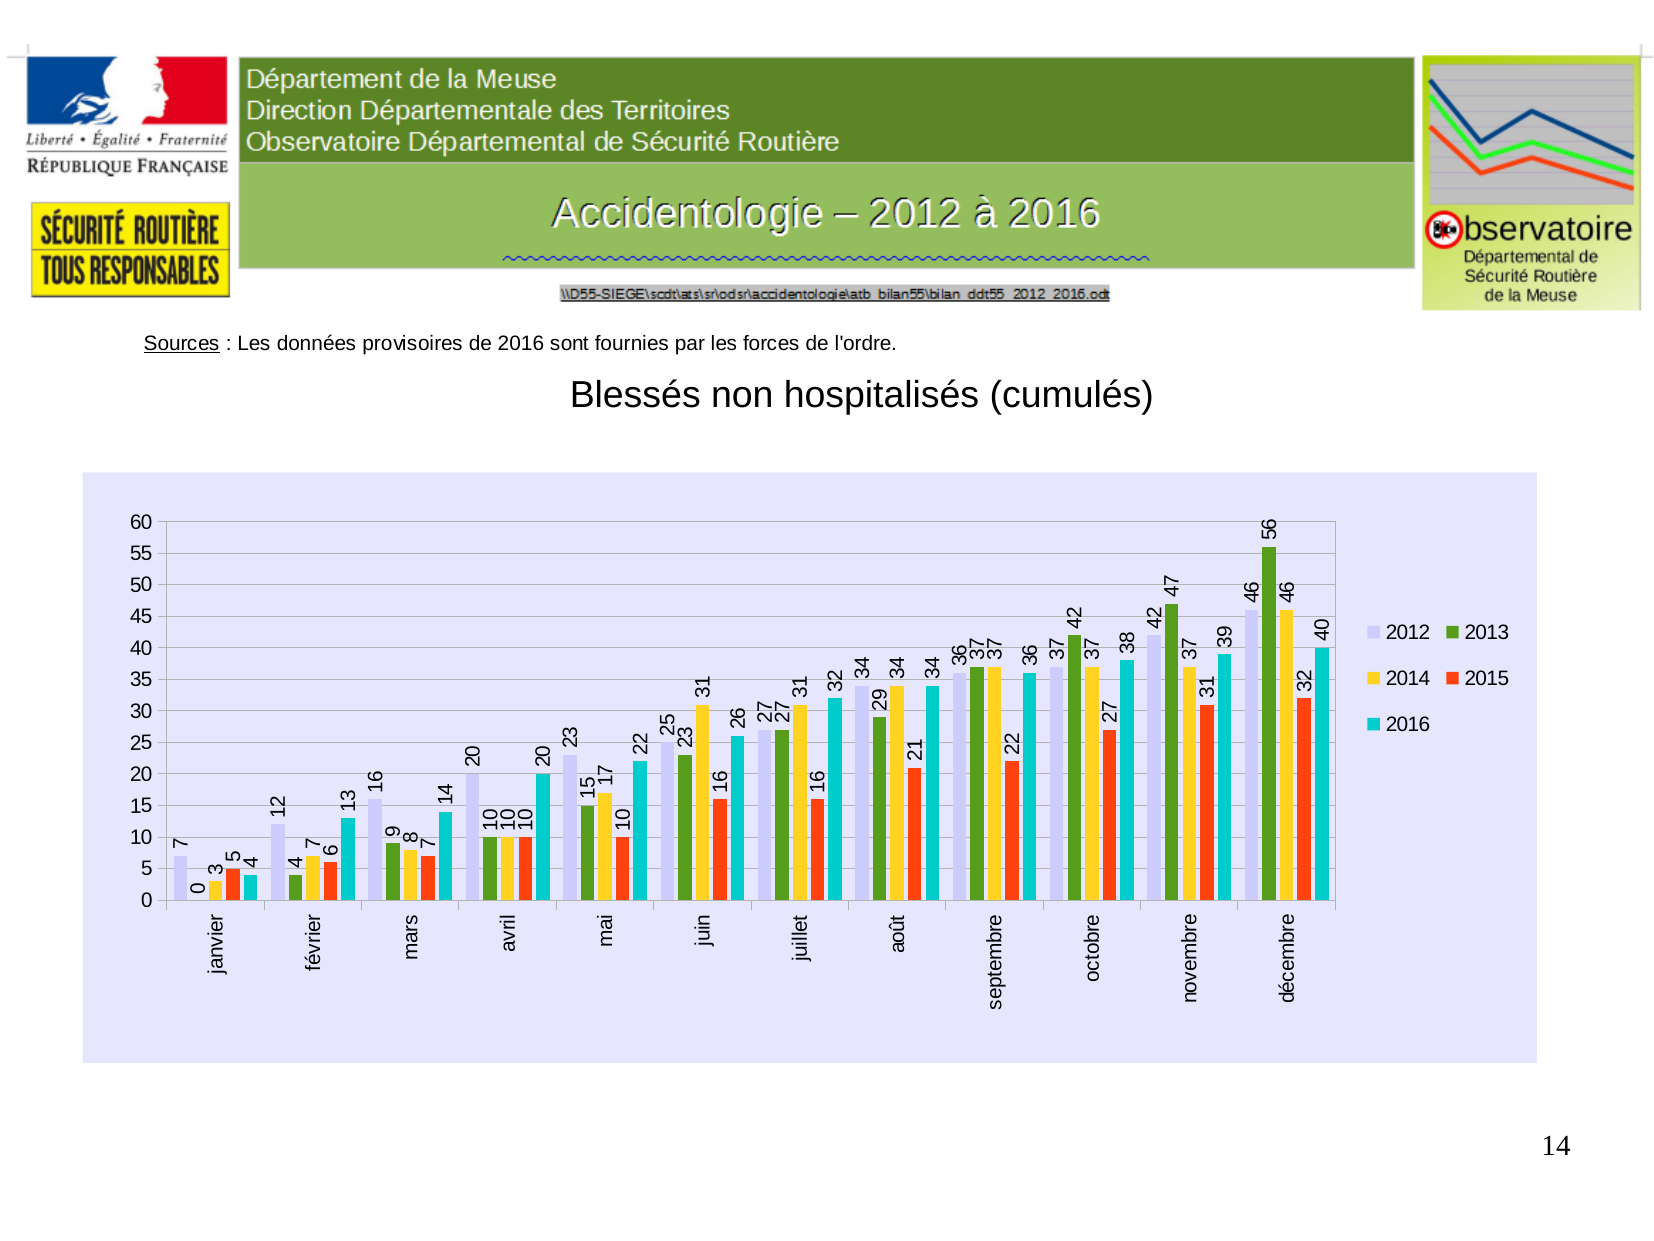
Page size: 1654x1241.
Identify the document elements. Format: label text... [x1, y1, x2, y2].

picture [0, 44, 1654, 319]
text_box Blessés non hospitalisés (cumulés) [555, 366, 1193, 426]
chart [23, 212, 1028, 390]
chart [82, 472, 1537, 1063]
